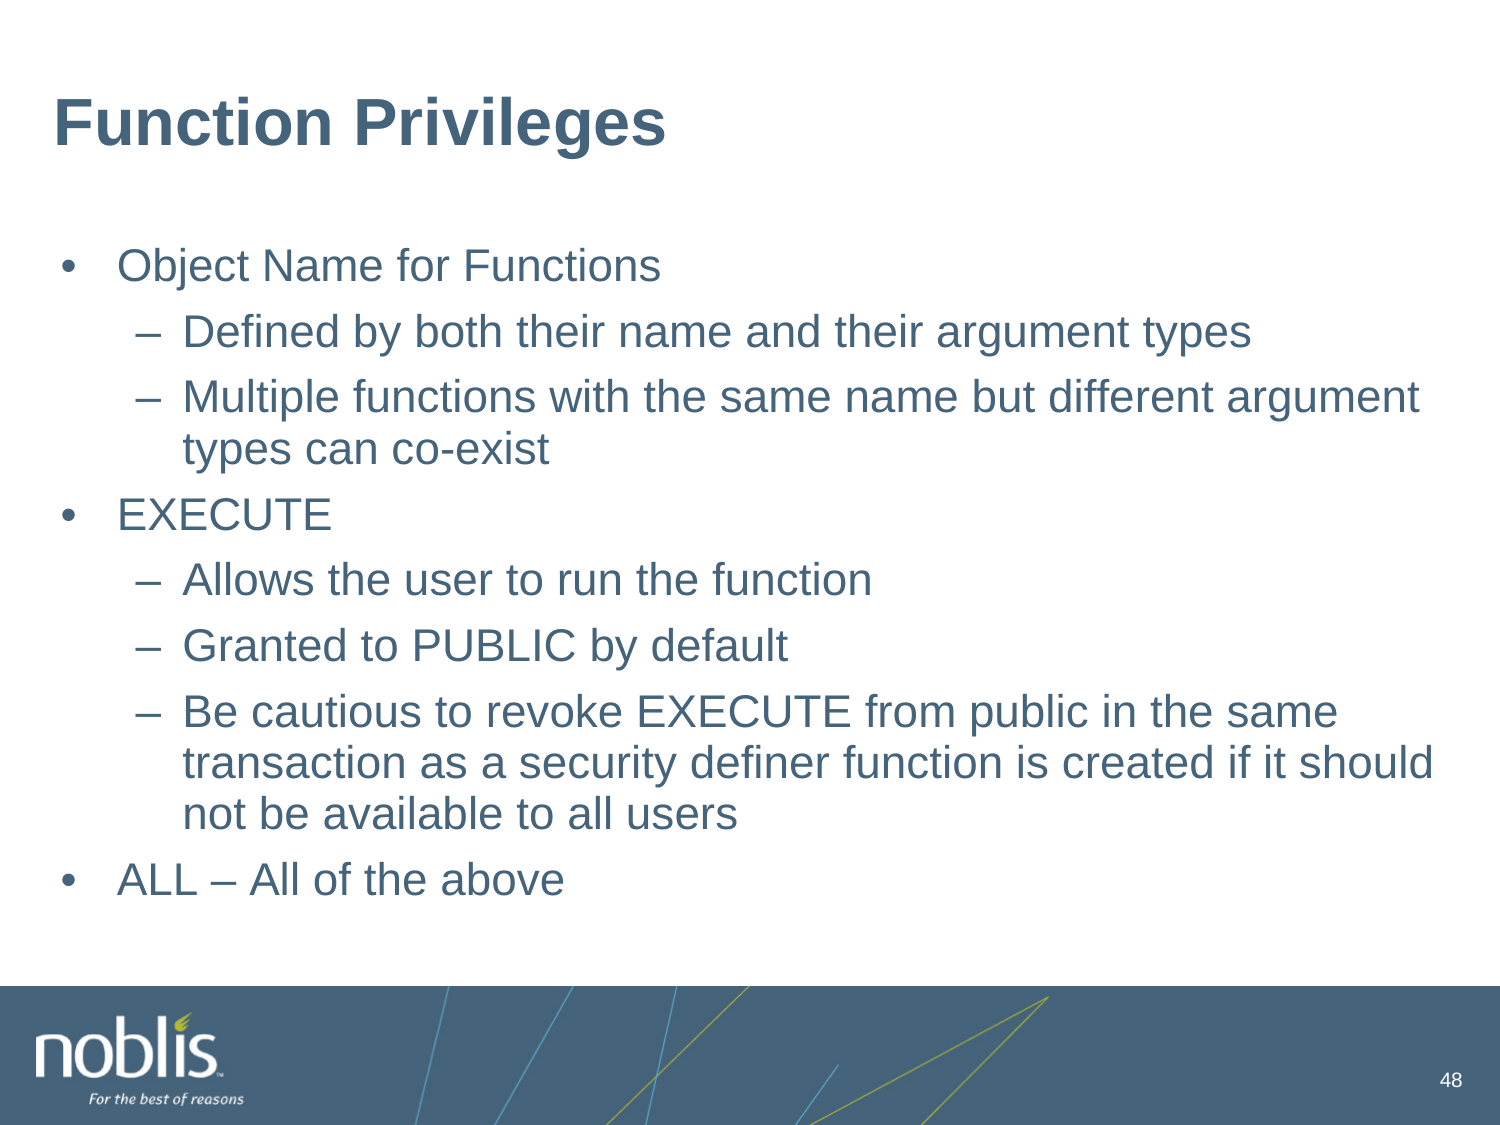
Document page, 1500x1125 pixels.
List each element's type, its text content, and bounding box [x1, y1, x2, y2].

list Object Name for Functions Defined by both their name and their argument types Multiple functions with the same name but different argument types can co-exist EXECUTE Allows the user to run the function Granted to PUBLIC by default Be cautious to revoke EXECUTE from public in the same transaction as a security definer function is created if it should not be available to all users ALL – All of the above [60, 239, 1437, 968]
title Function Privileges [53, 38, 1438, 211]
picture [0, 986, 1500, 1125]
